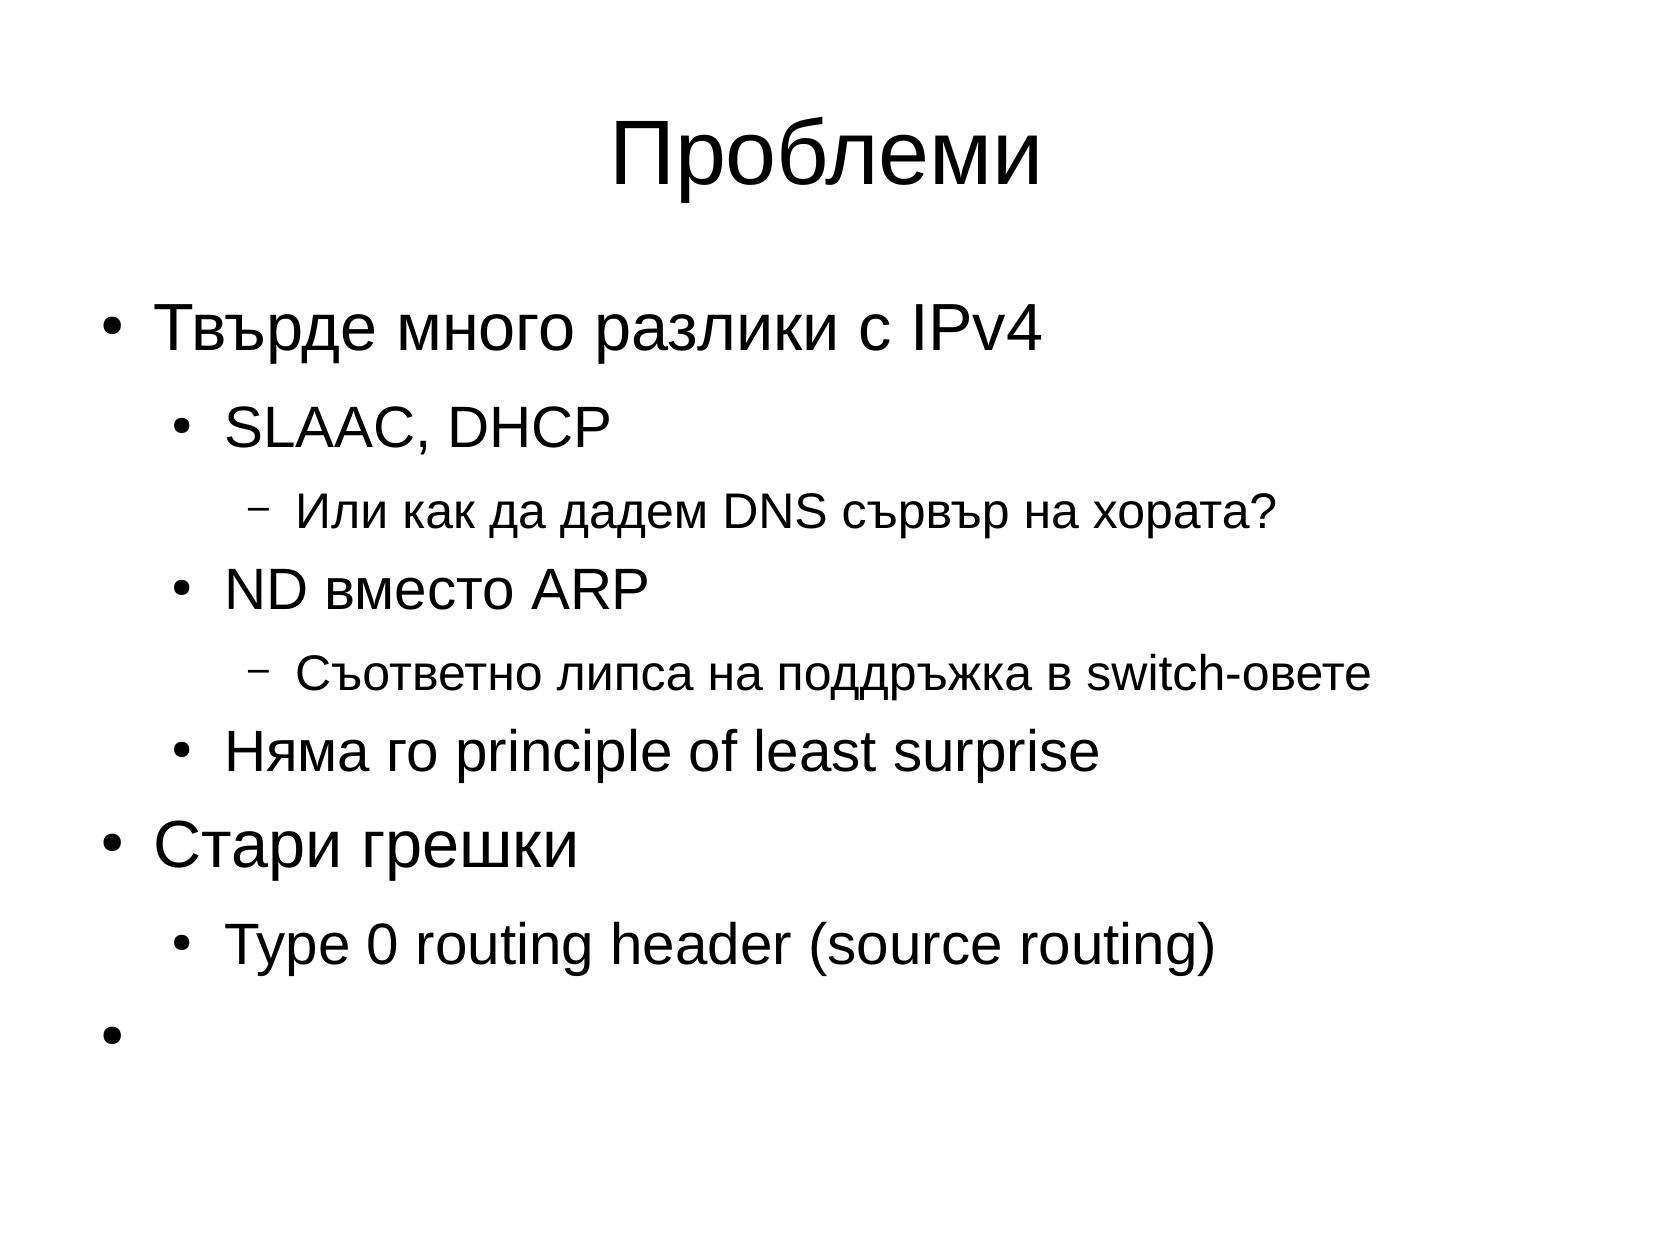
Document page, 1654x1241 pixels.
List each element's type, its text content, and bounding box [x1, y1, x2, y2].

title Проблеми [82, 56, 1571, 250]
list Твърде много разлики с IPv4 SLAAC, DHCP Или как да дадем DNS сървър на хората? ND вместо ARP Съответно липса на поддръжка в switch-овете Няма го principle of least surprise Стари грешки Type 0 routing header (source routing) [82, 290, 1571, 1094]
